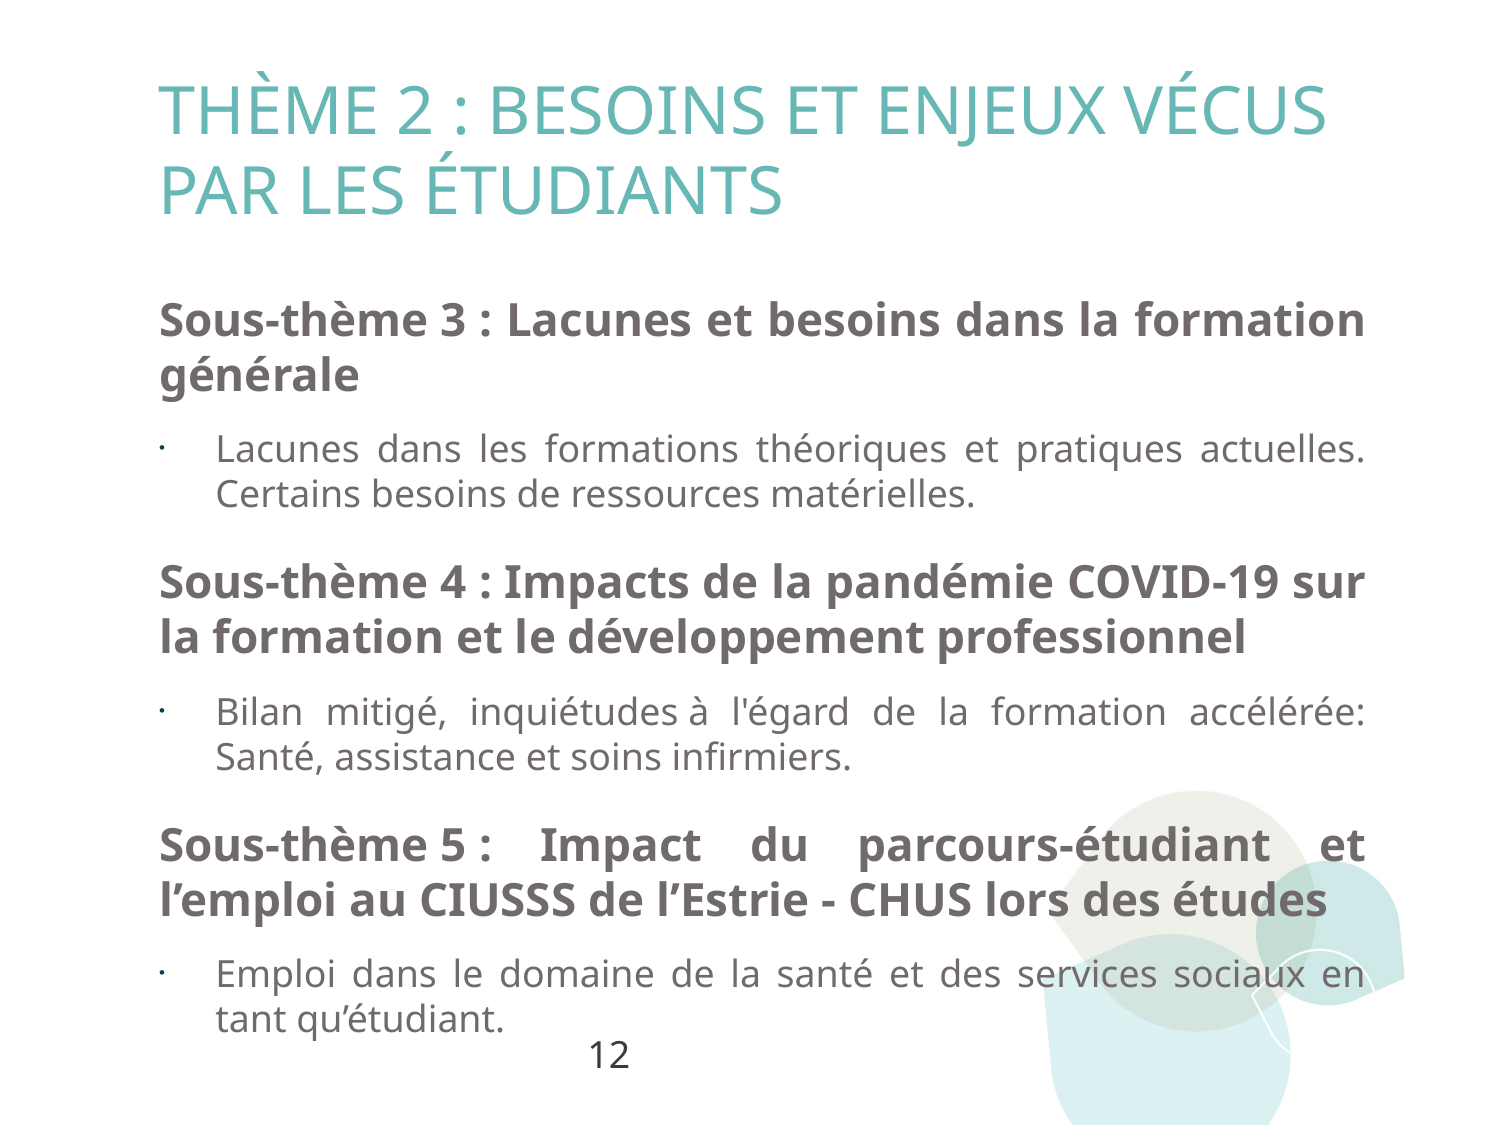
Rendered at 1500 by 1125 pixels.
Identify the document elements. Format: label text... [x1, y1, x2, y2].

slide_number <numéro> [572, 1023, 923, 1084]
title THÈME 2 : BESOINS ET ENJEUX VÉCUS PAR LES ÉTUDIANTS [144, 60, 1447, 212]
picture [0, 1, 1500, 1125]
list Sous-thème 3 : Lacunes et besoins dans la formation générale Lacunes dans les formations théoriques et pratiques actuelles. Certains besoins de ressources matérielles. Sous-thème 4 : Impacts de la pandémie COVID‑19 sur la formation et le développement professionnel Bilan mitigé, inquiétudes à l'égard de la formation accélérée: Santé, assistance et soins infirmiers. Sous-thème 5 : Impact du parcours-étudiant et l’emploi au CIUSSS de l’Estrie ‑ CHUS lors des études Emploi dans le domaine de la santé et des services sociaux en tant qu’étudiant. [144, 282, 1382, 1005]
